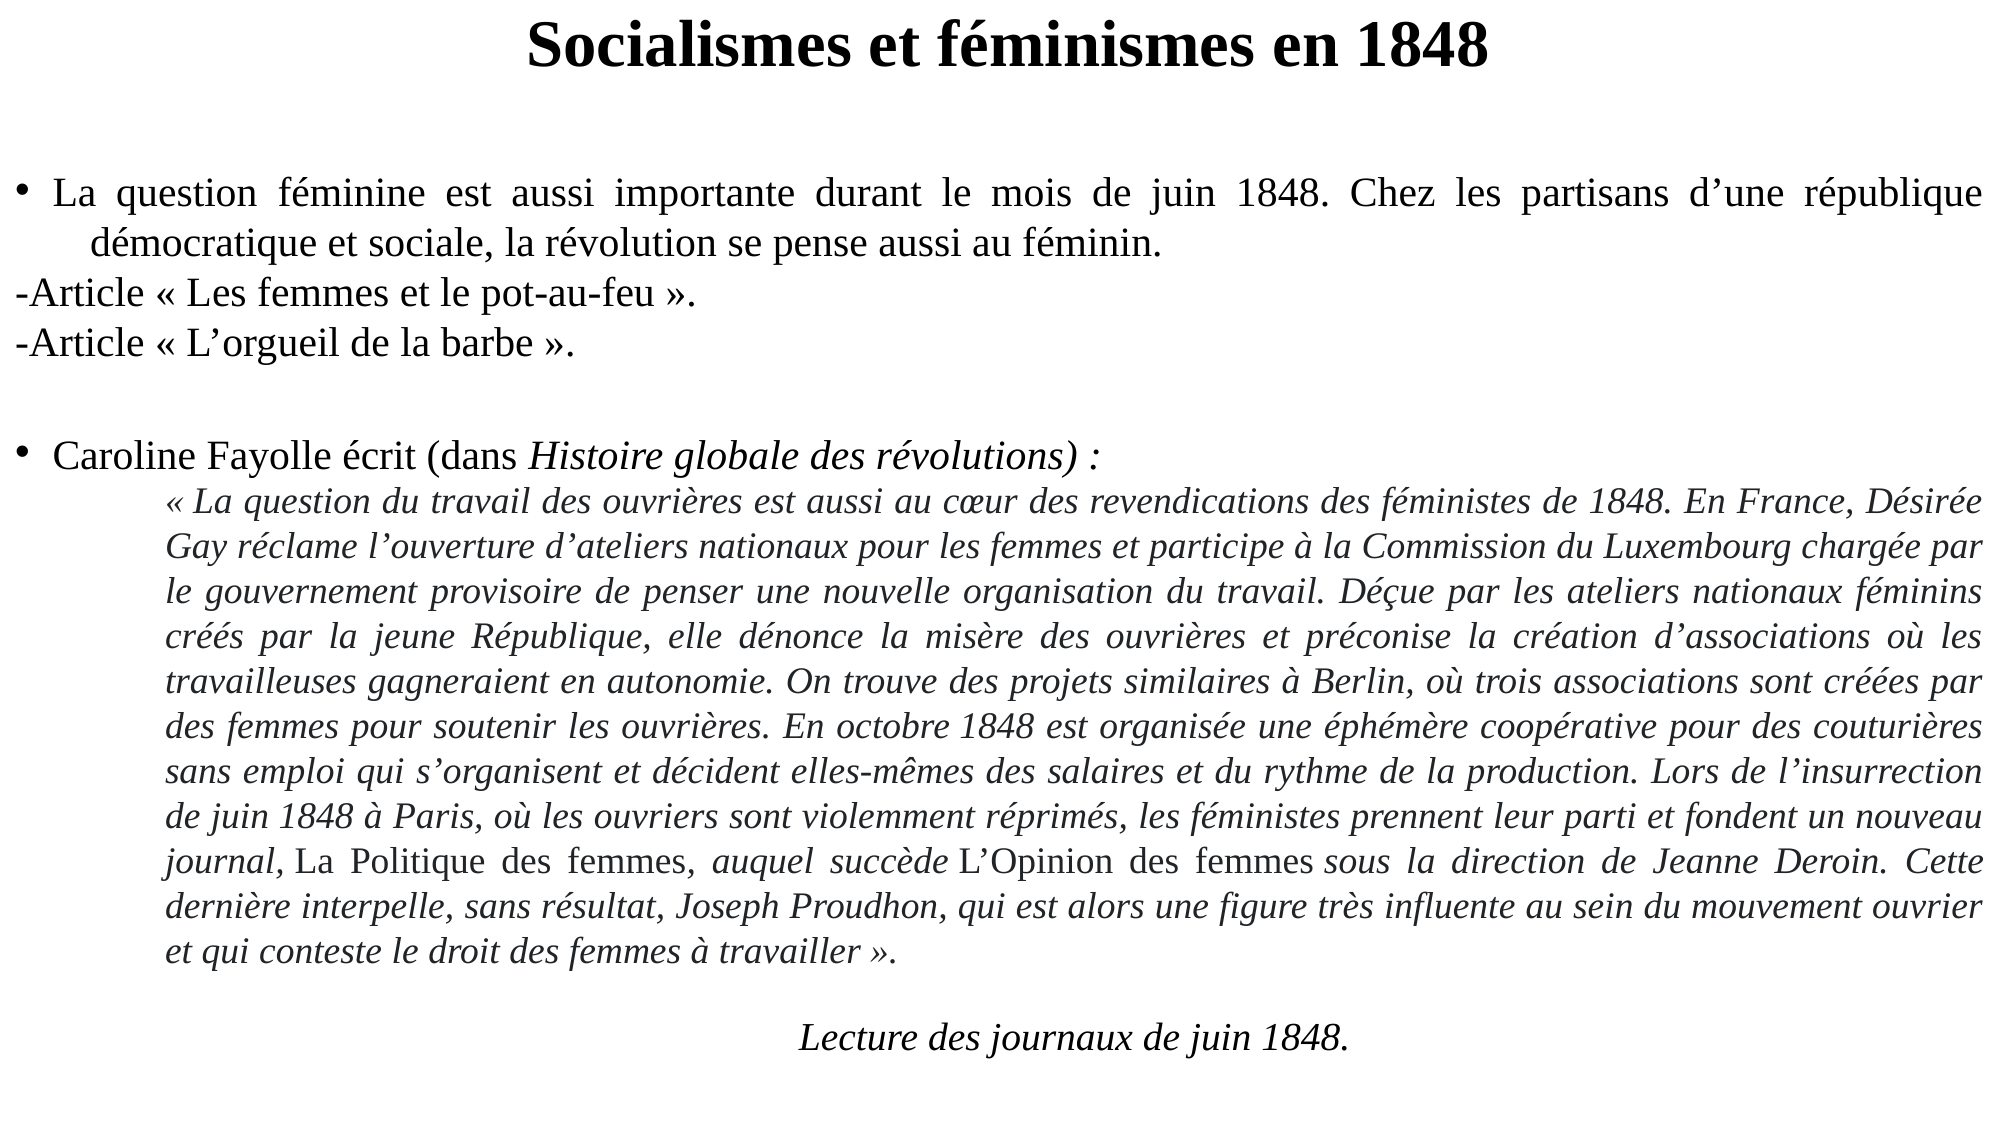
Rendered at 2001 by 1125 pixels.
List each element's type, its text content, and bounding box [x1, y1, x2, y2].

title Socialismes et féminismes en 1848 [0, 0, 2000, 90]
list La question féminine est aussi importante durant le mois de juin 1848. Chez les partisans d’une république démocratique et sociale, la révolution se pense aussi au féminin. -Article « Les femmes et le pot-au-feu ». -Article « L’orgueil de la barbe ». Caroline Fayolle écrit (dans Histoire globale des révolutions) : « La question du travail des ouvrières est aussi au cœur des revendications des féministes de 1848. En France, Désirée Gay réclame l’ouverture d’ateliers nationaux pour les femmes et participe à la Commission du Luxembourg chargée par le gouvernement provisoire de penser une nouvelle organisation du travail. Déçue par les ateliers nationaux féminins créés par la jeune République, elle dénonce la misère des ouvrières et préconise la création d’associations où les travailleuses gagneraient en autonomie. On trouve des projets similaires à Berlin, où trois associations sont créées par des femmes pour soutenir les ouvrières. En octobre 1848 est organisée une éphémère coopérative pour des couturières sans emploi qui s’organisent et décident elles-mêmes des salaires et du rythme de la production. Lors de l’insurrection de juin 1848 à Paris, où les ouvriers sont violemment réprimés, les féministes prennent leur parti et fondent un nouveau journal, La Politique des femmes, auquel succède L’Opinion des femmes sous la direction de Jeanne Deroin. Cette dernière interpelle, sans résultat, Joseph Proudhon, qui est alors une figure très influente au sein du mouvement ouvrier et qui conteste le droit des femmes à travailler ». Lecture des journaux de juin 1848. [0, 156, 2000, 1125]
